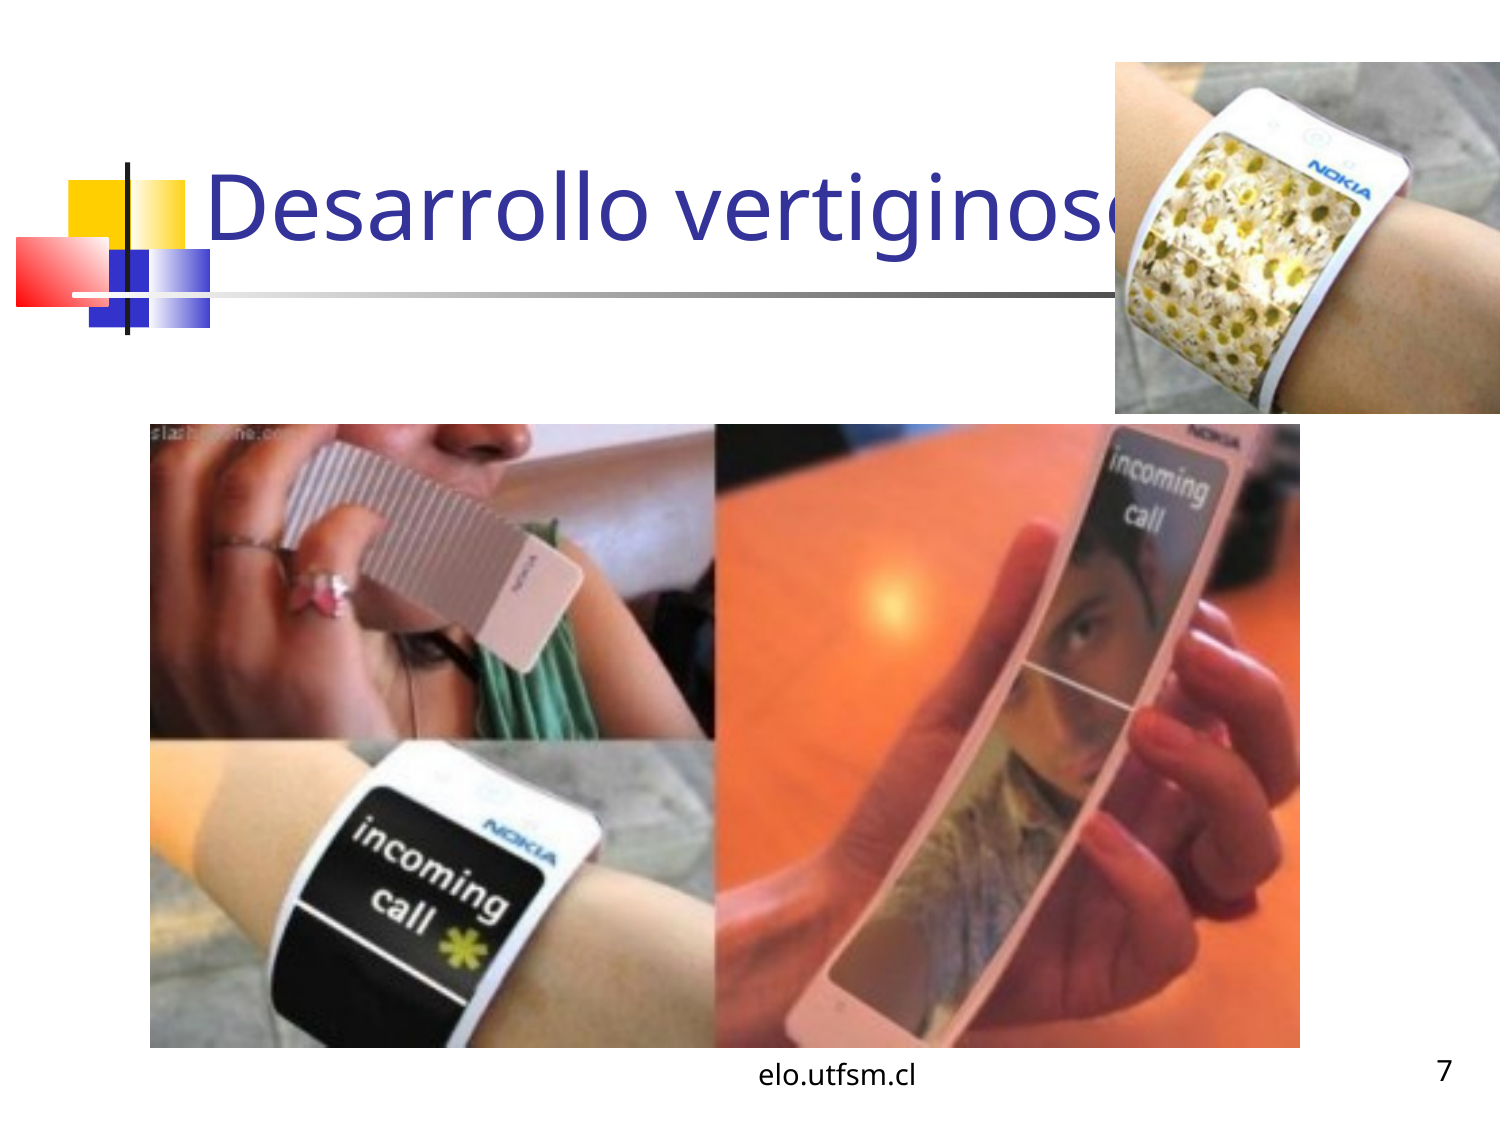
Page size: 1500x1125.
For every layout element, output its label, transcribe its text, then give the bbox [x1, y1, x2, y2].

text_box <number> [1155, 1024, 1468, 1100]
title Desarrollo vertiginoso [188, 35, 1468, 276]
picture [1115, 62, 1500, 415]
picture [150, 424, 1300, 1048]
text_box elo.utfsm.cl [599, 1048, 1075, 1100]
